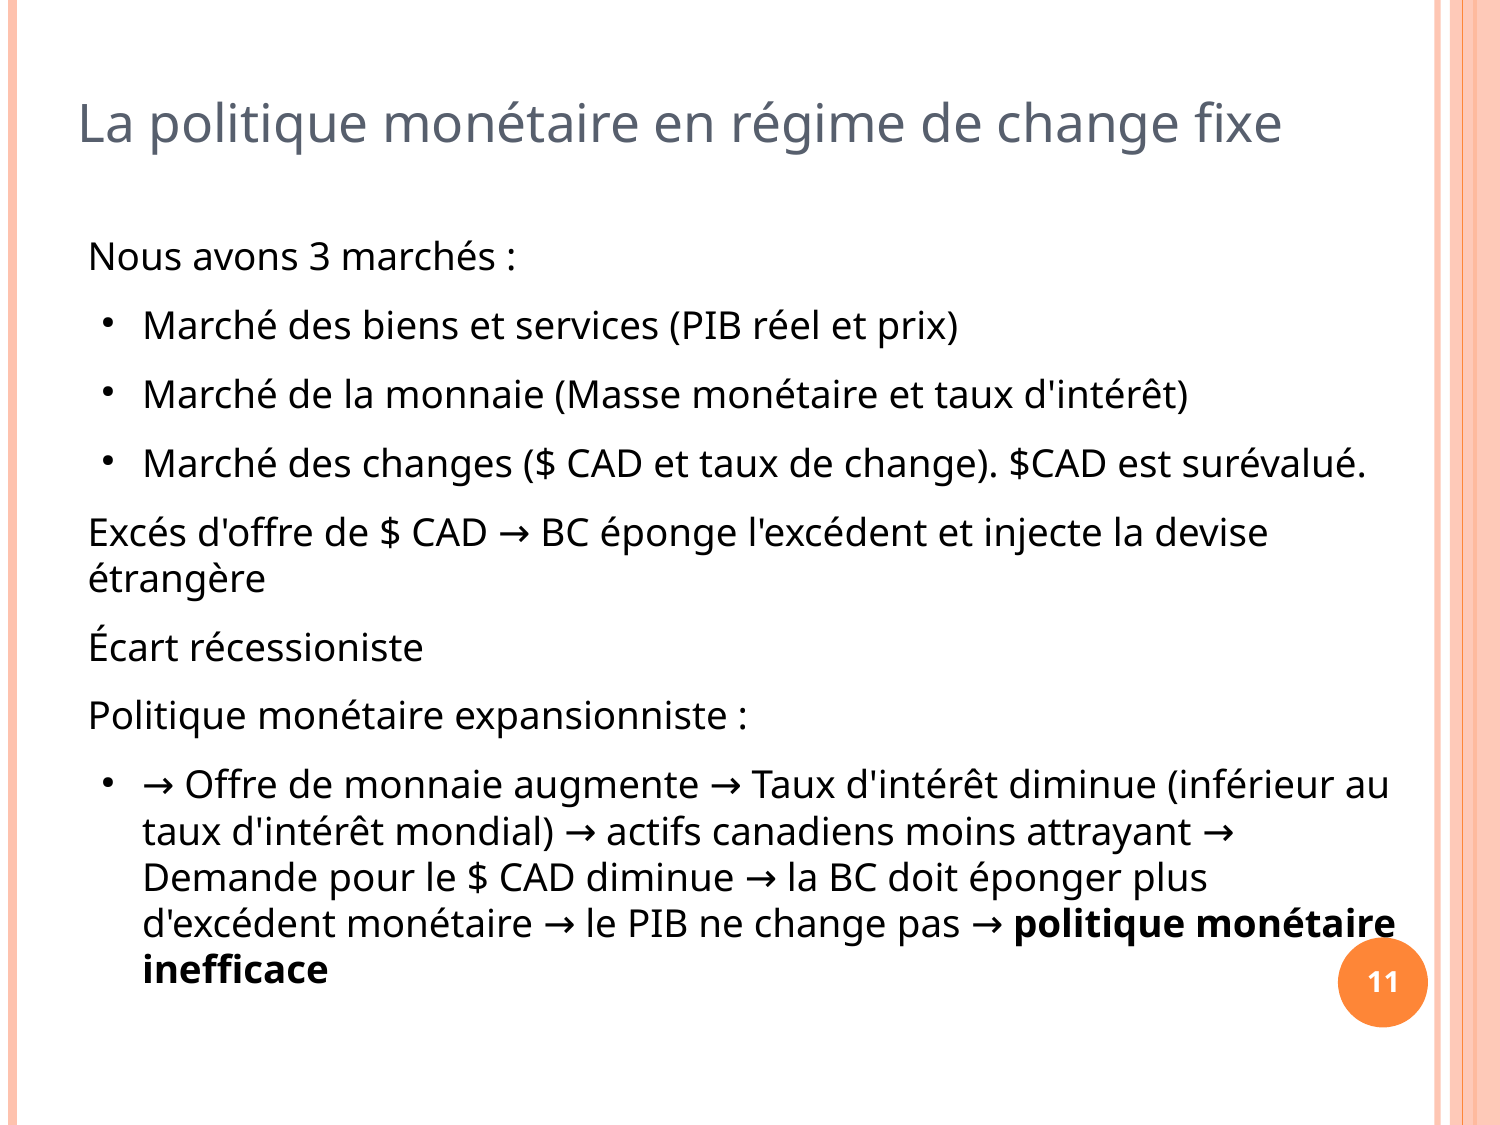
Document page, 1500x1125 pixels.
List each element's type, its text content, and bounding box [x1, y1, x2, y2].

slide_number <numéro> [1333, 940, 1434, 1027]
title La politique monétaire en régime de change fixe [62, 37, 1450, 161]
list Nous avons 3 marchés : Marché des biens et services (PIB réel et prix) Marché de la monnaie (Masse monétaire et taux d'intérêt) Marché des changes ($ CAD et taux de change). $CAD est surévalué. Excés d'offre de $ CAD → BC éponge l'excédent et injecte la devise étrangère Écart récessioniste Politique monétaire expansionniste : → Offre de monnaie augmente → Taux d'intérêt diminue (inférieur au taux d'intérêt mondial) → actifs canadiens moins attrayant → Demande pour le $ CAD diminue → la BC doit éponger plus d'excédent monétaire → le PIB ne change pas → politique monétaire inefficace [87, 231, 1400, 1000]
